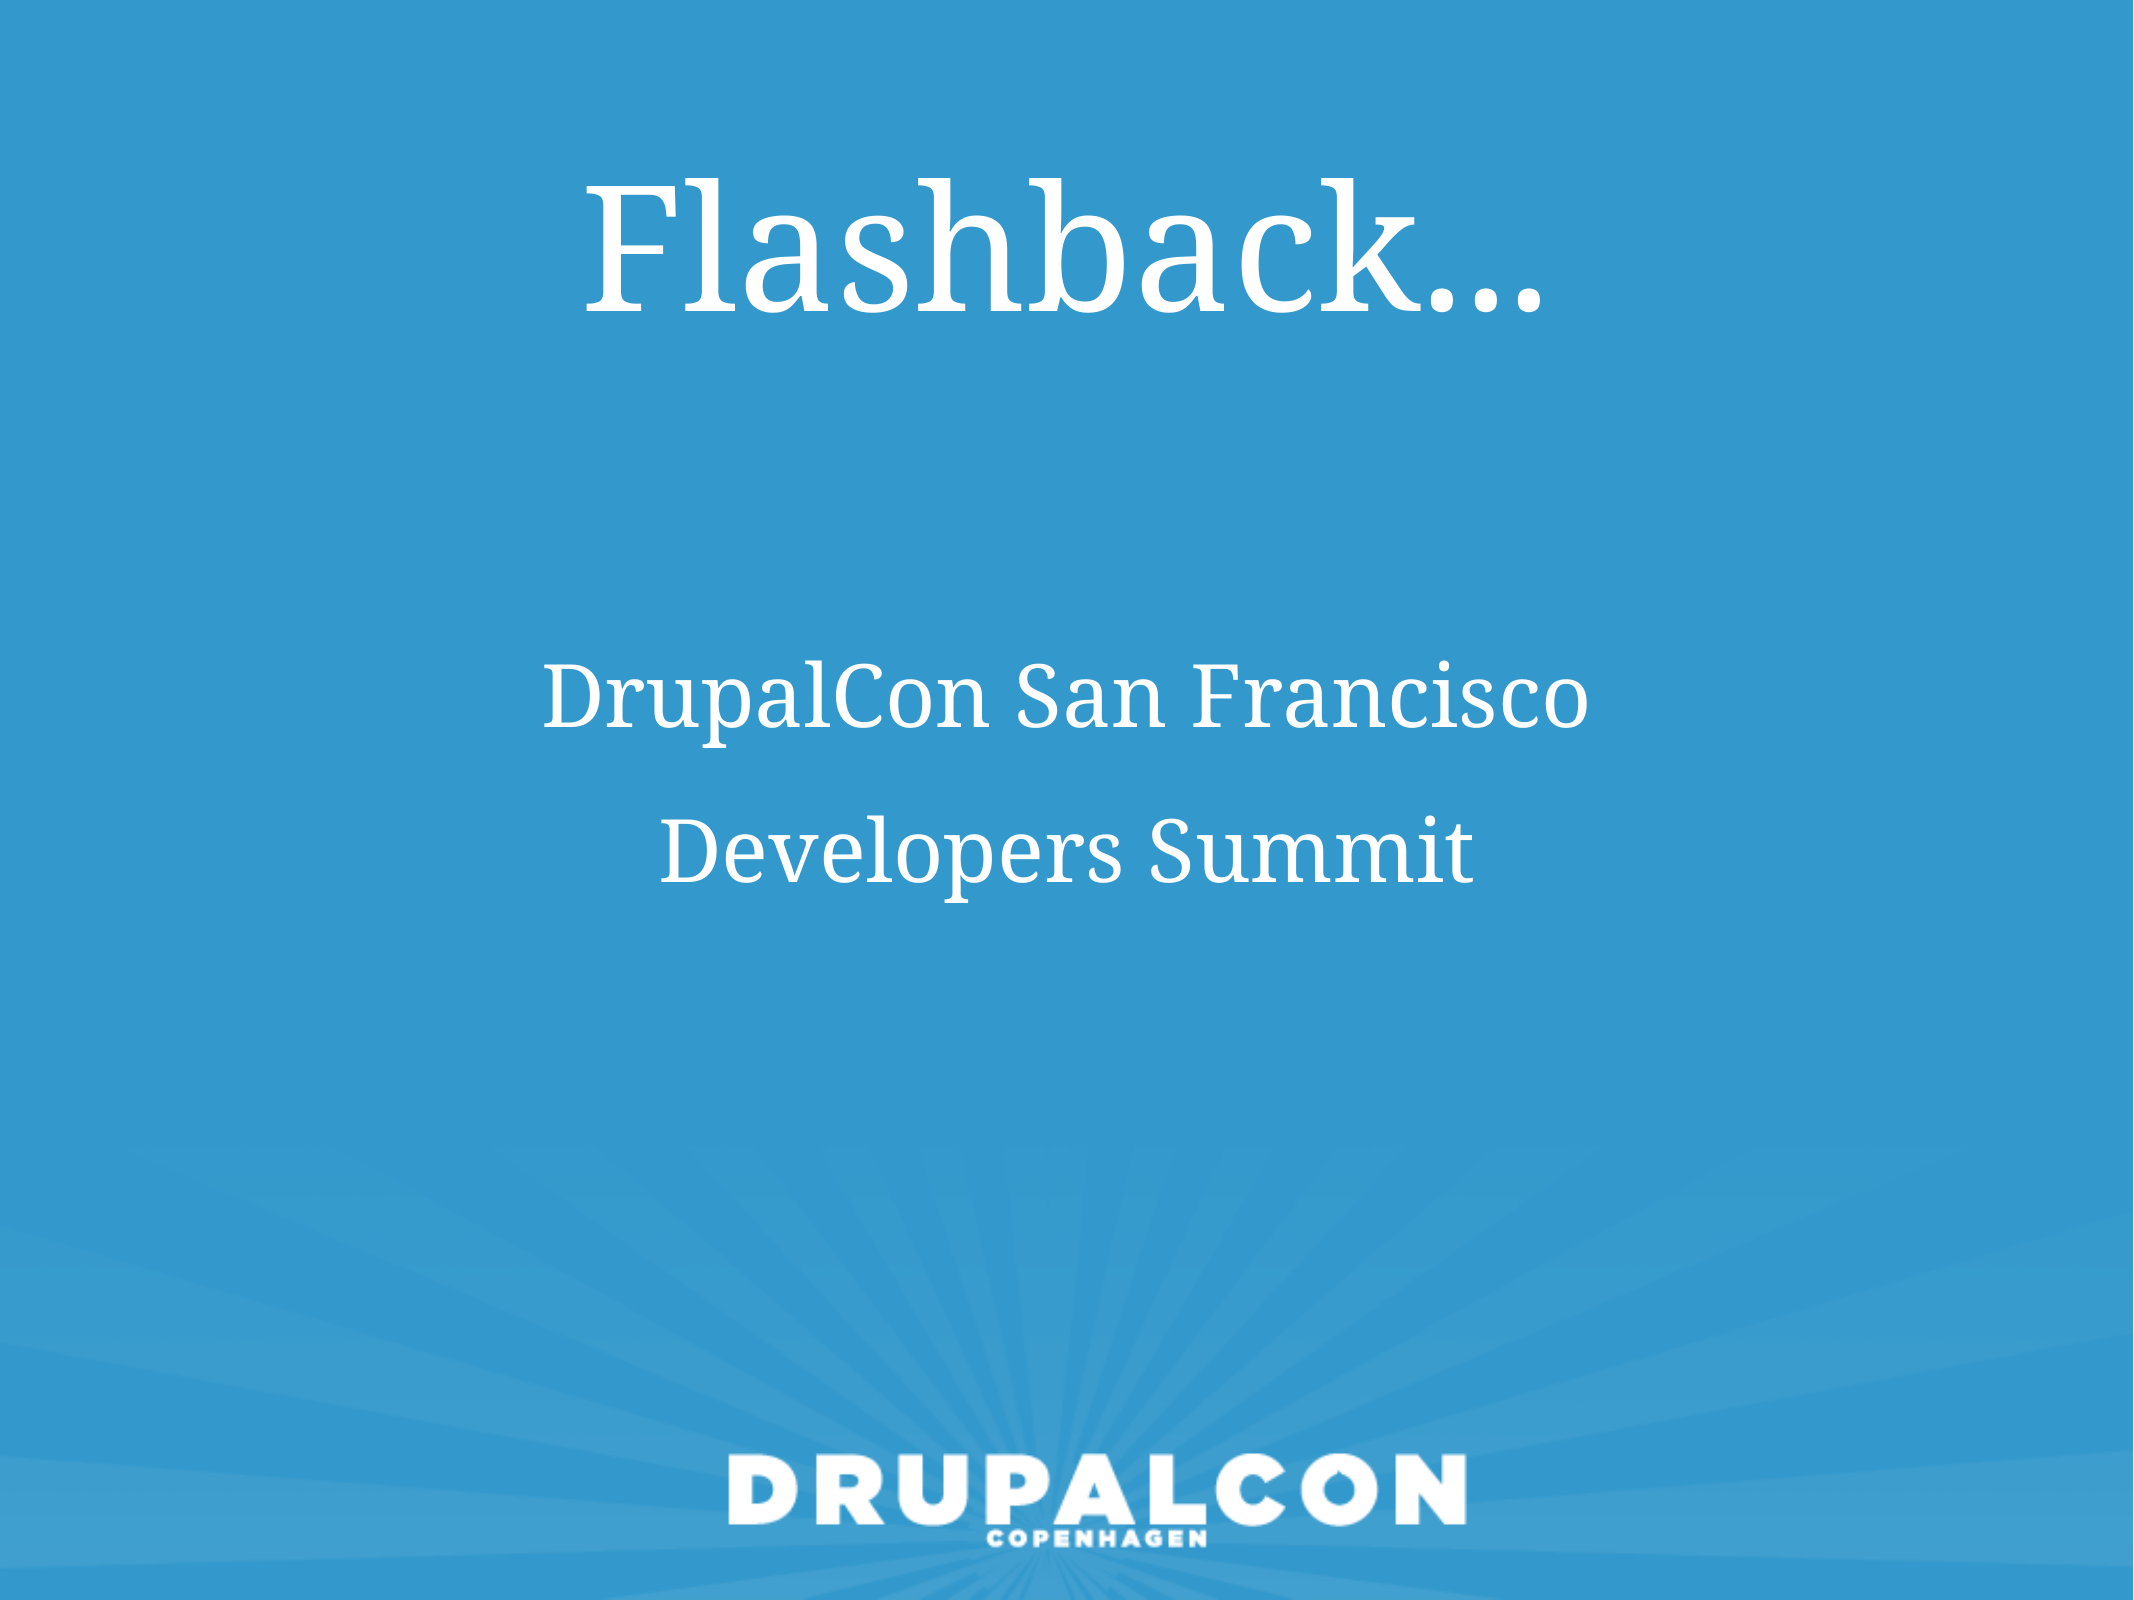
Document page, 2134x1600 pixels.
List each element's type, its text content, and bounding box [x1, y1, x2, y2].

title Flashback... [208, 15, 1925, 241]
picture [0, 0, 2134, 1600]
subtitle DrupalCon San Francisco Developers Summit [208, 241, 1925, 1300]
